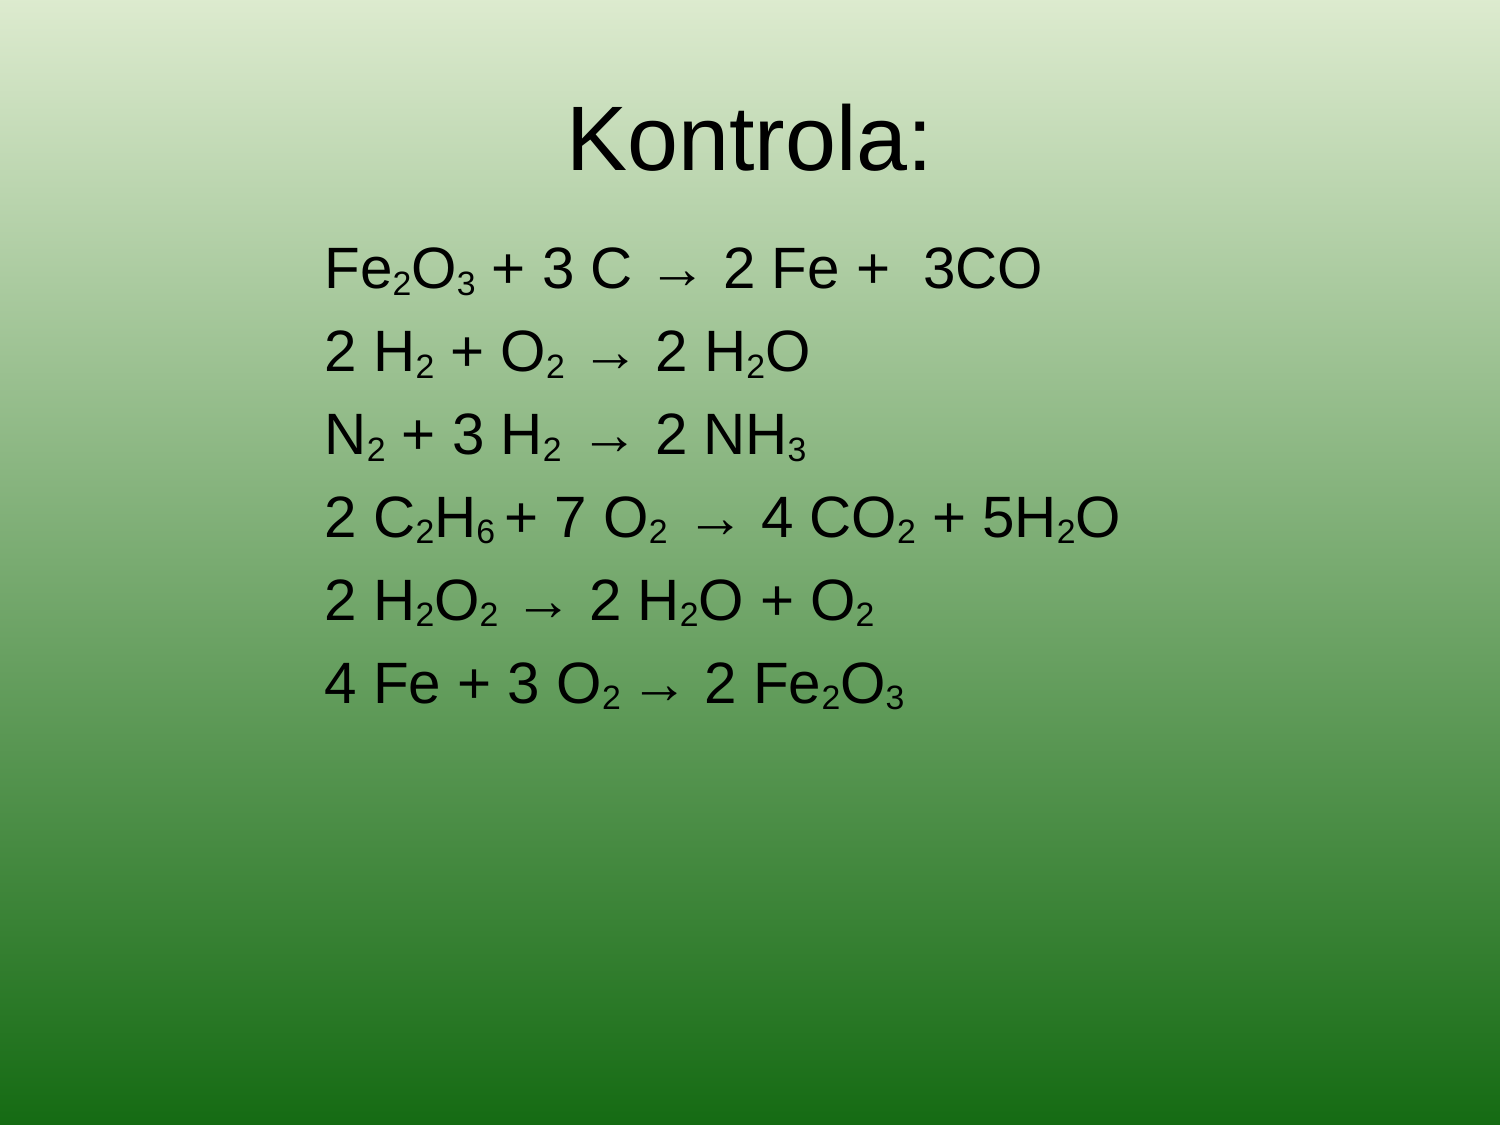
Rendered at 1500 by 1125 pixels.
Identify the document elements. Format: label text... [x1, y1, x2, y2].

title Kontrola: [75, 21, 1426, 257]
list Fe2O3 + 3 C → 2 Fe + 3CO 2 H2 + O2 → 2 H2O N2 + 3 H2 → 2 NH3 2 C2H6 + 7 O2 → 4 CO2 + 5H2O 2 H2O2 → 2 H2O + O2 4 Fe + 3 O2 → 2 Fe2O3 [324, 236, 1123, 979]
